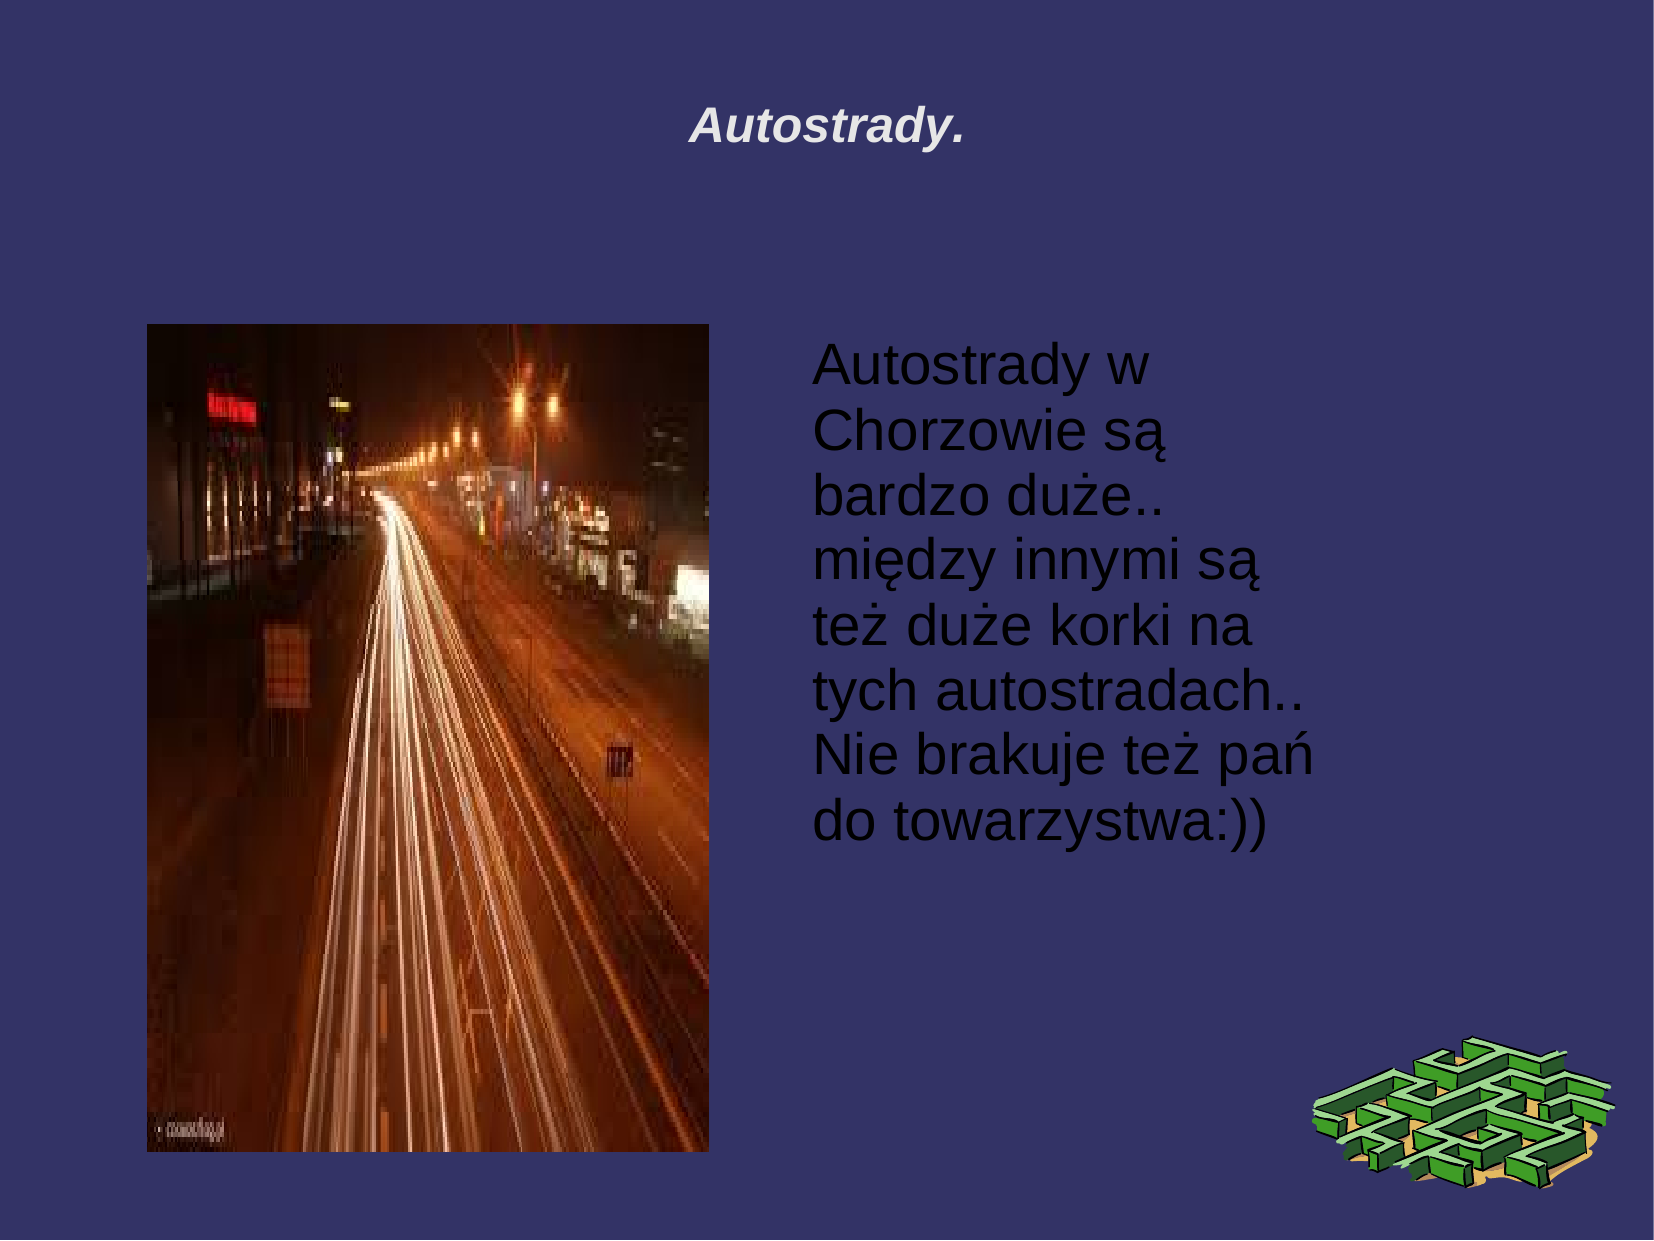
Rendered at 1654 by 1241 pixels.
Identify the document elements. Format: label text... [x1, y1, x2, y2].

text_box Autostrady w Chorzowie są bardzo duże.. między innymi są też duże korki na tych autostradach.. Nie brakuje też pań do towarzystwa:)) [797, 324, 1359, 975]
title Autostrady. [121, 19, 1534, 227]
picture [147, 324, 709, 1152]
